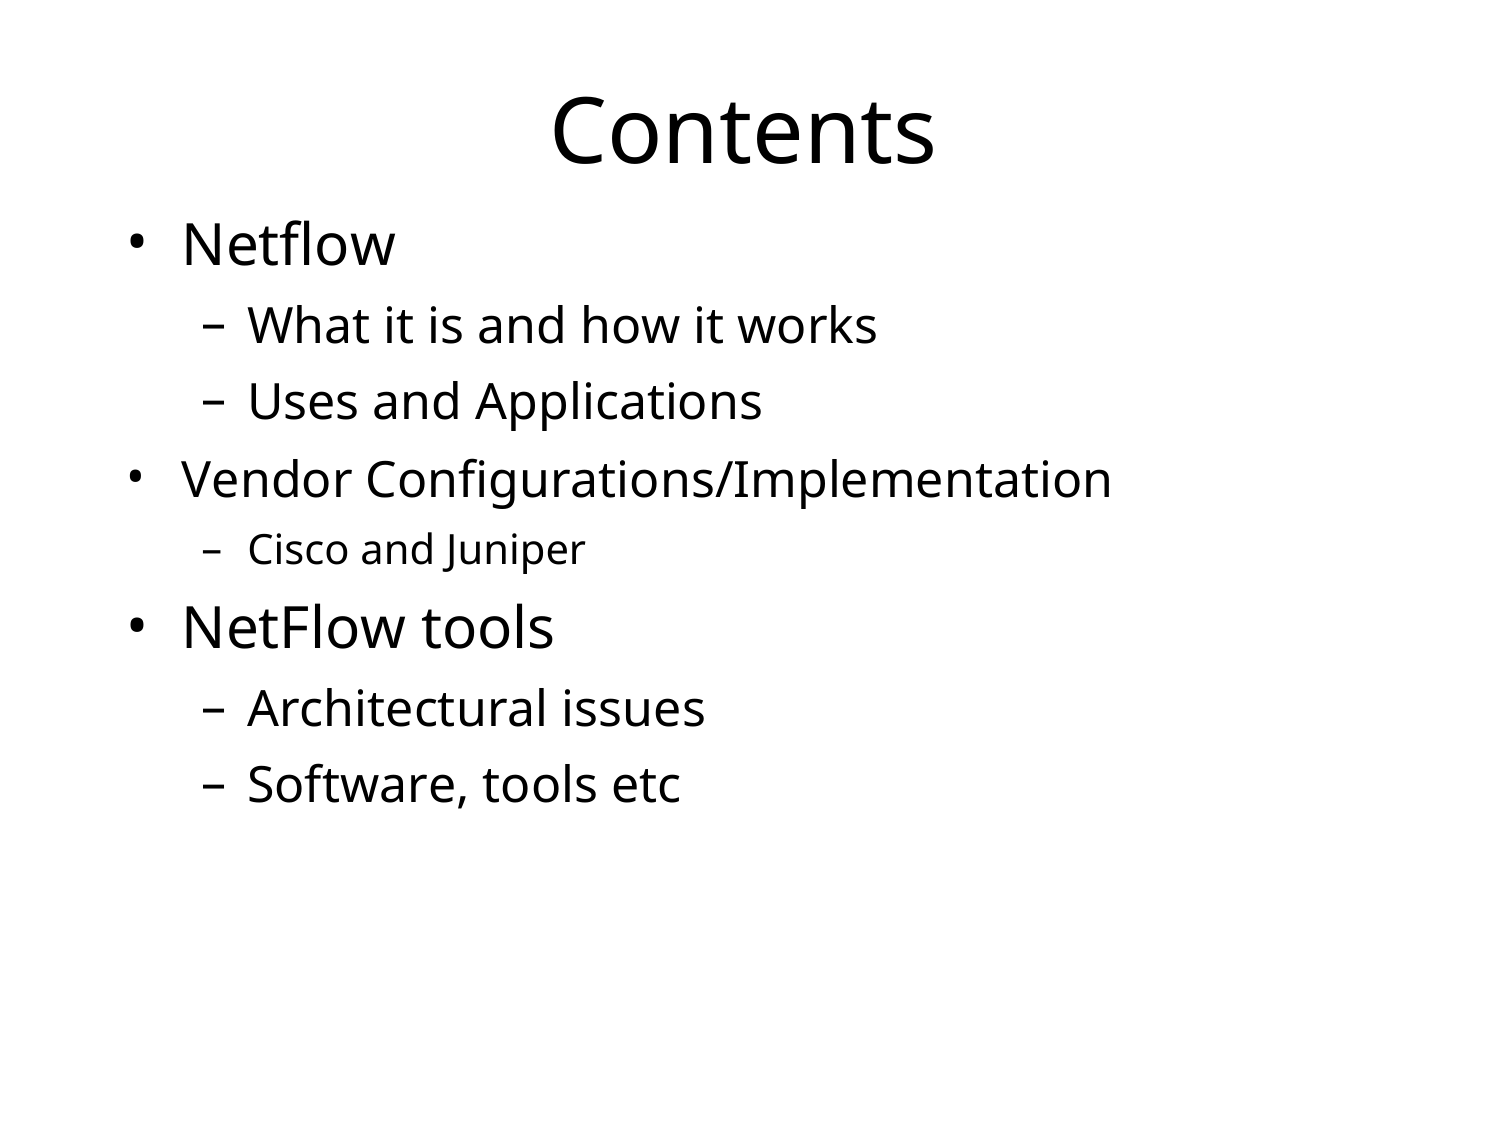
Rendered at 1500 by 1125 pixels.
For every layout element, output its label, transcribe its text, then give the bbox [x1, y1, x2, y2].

list Netflow What it is and how it works Uses and Applications Vendor Configurations/Implementation Cisco and Juniper NetFlow tools Architectural issues Software, tools etc [112, 200, 1388, 1046]
title Contents [112, 54, 1388, 200]
